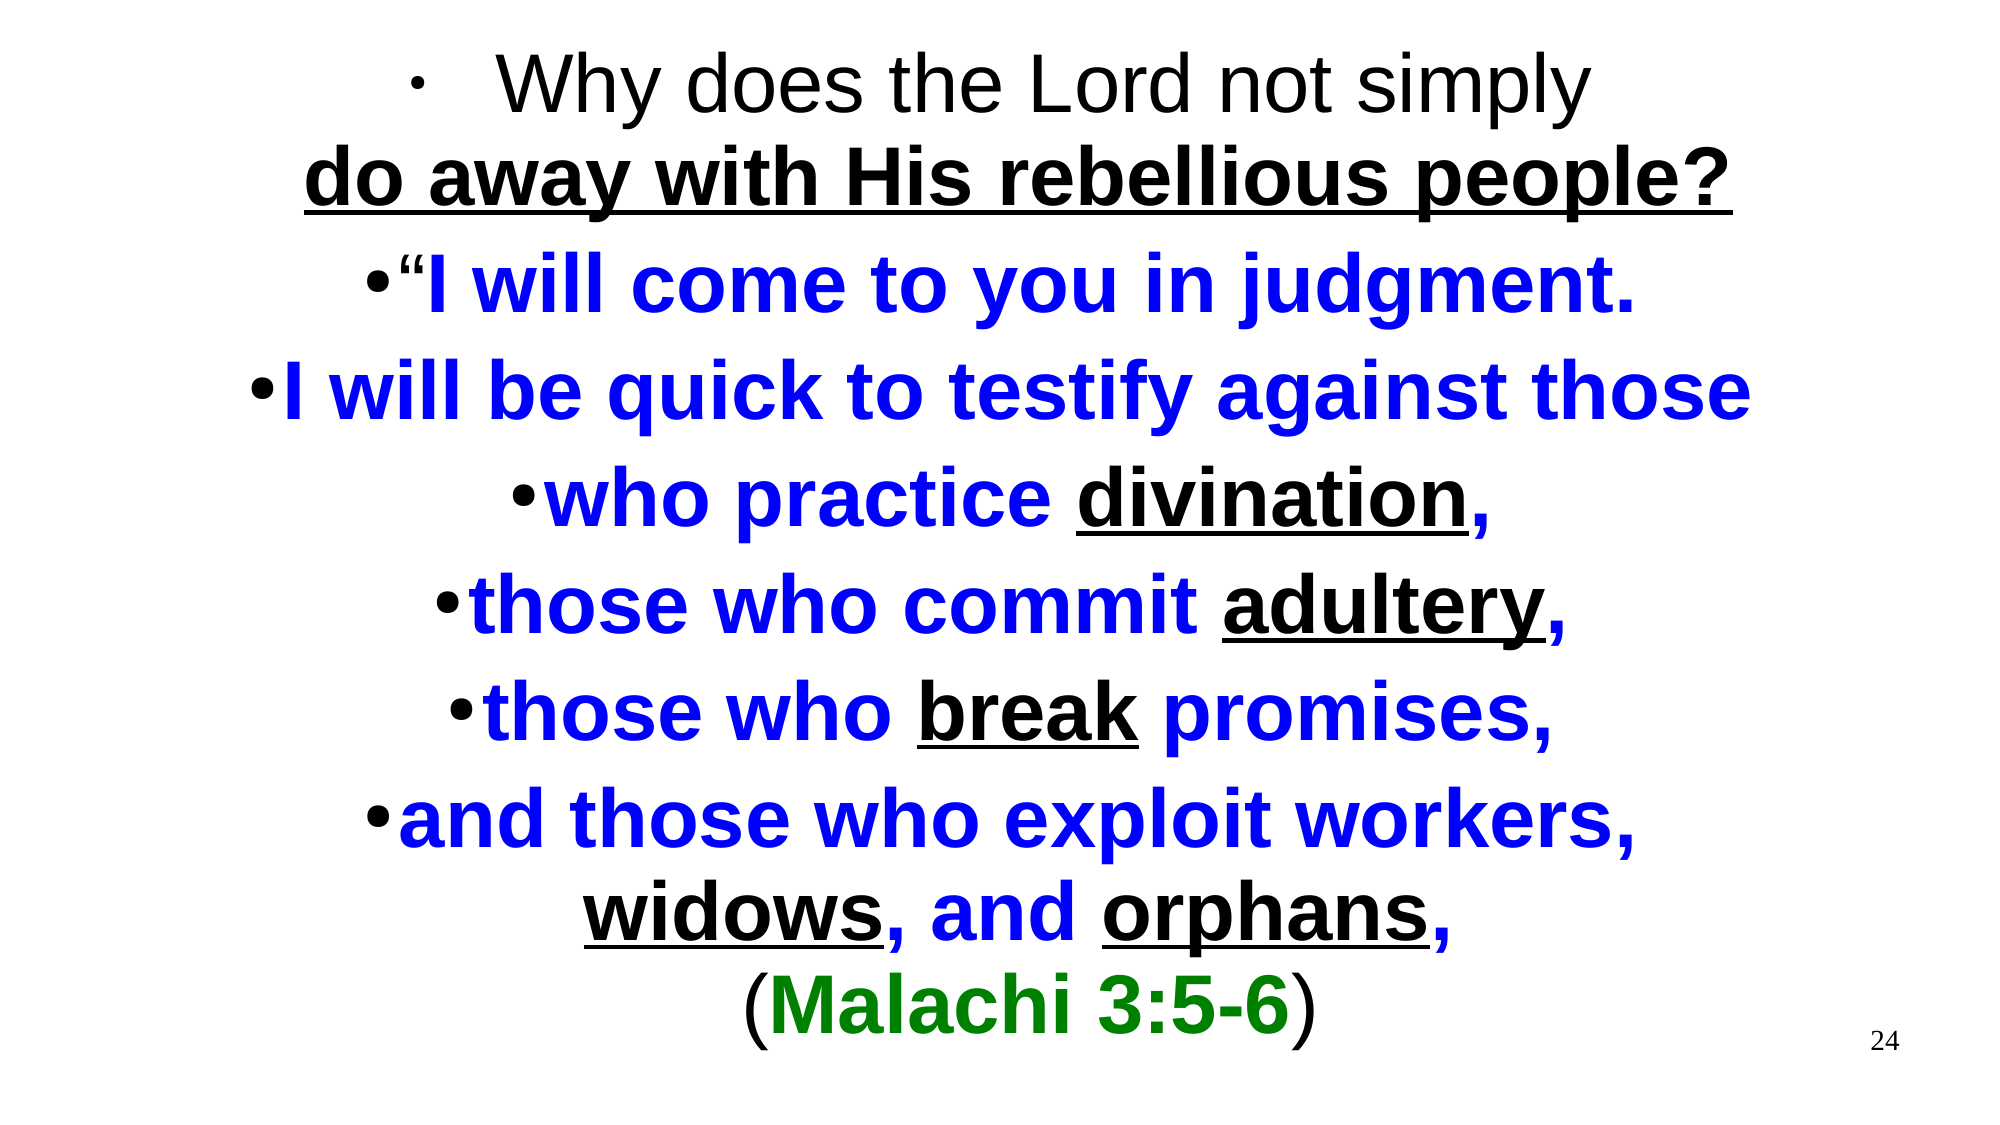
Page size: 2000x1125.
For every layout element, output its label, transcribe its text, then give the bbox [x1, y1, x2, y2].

list Why does the Lord not simply do away with His rebellious people? “I will come to you in judgment. I will be quick to testify against those who practice divination, those who commit adultery, those who break promises, and those who exploit workers, widows, and orphans, (Malachi 3:5-6) [37, 37, 1988, 1088]
